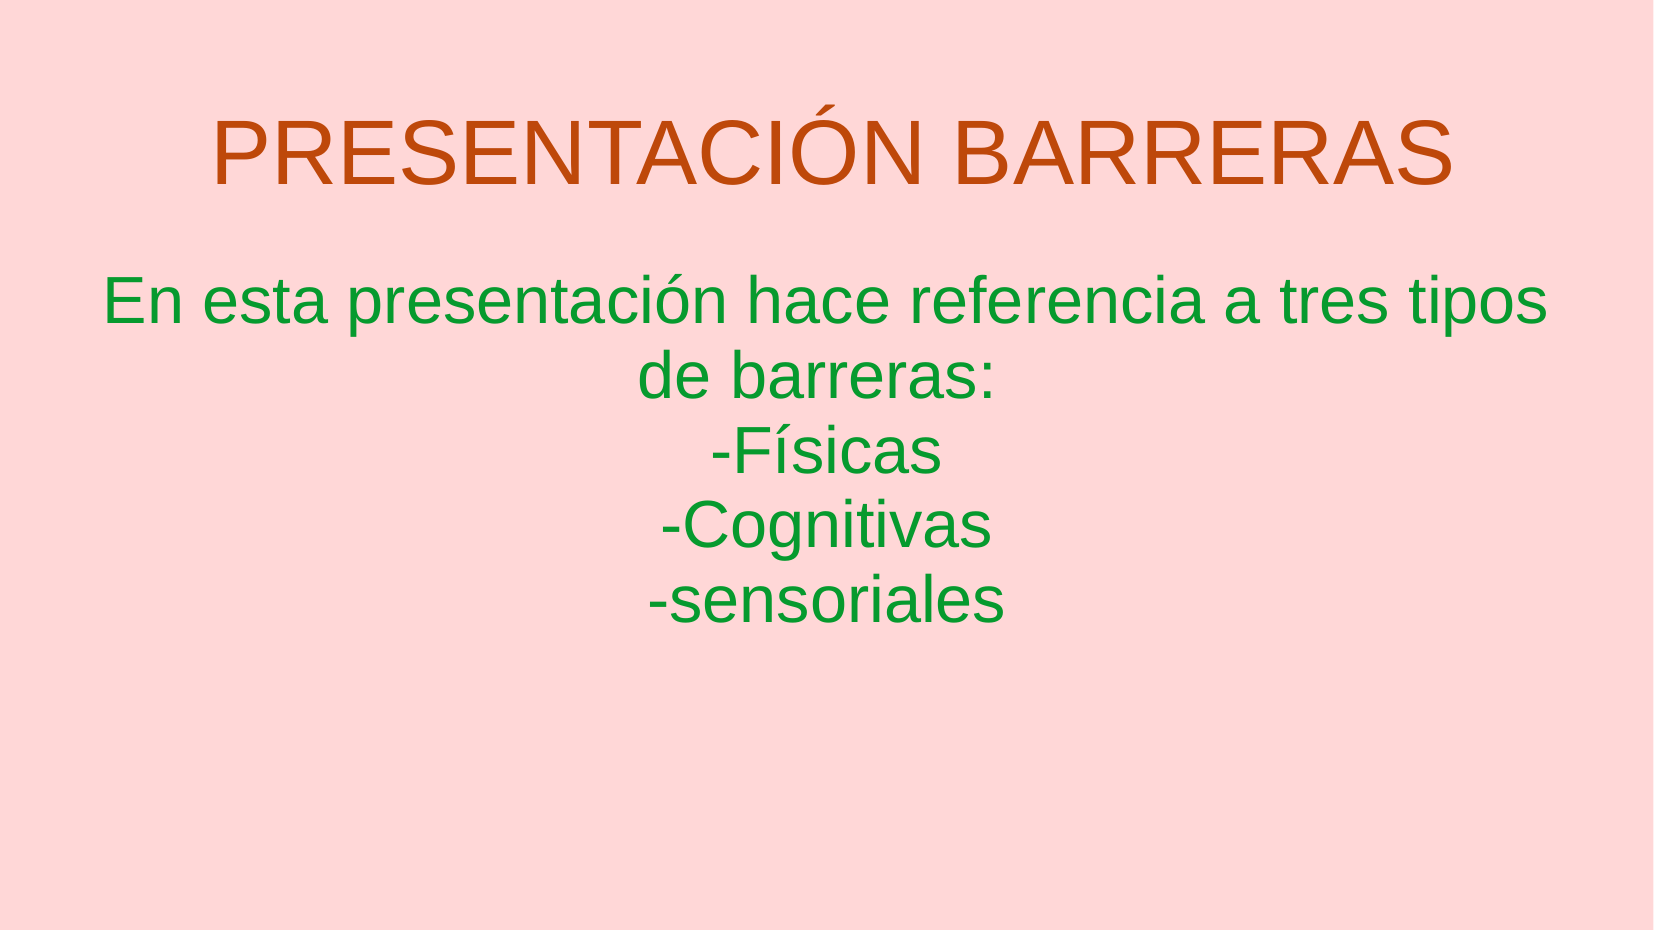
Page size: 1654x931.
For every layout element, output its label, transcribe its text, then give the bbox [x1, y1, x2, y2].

subtitle En esta presentación hace referencia a tres tipos de barreras: -Físicas -Cognitivas -sensoriales [82, 217, 1571, 758]
title PRESENTACIÓN BARRERAS [90, 75, 1579, 231]
